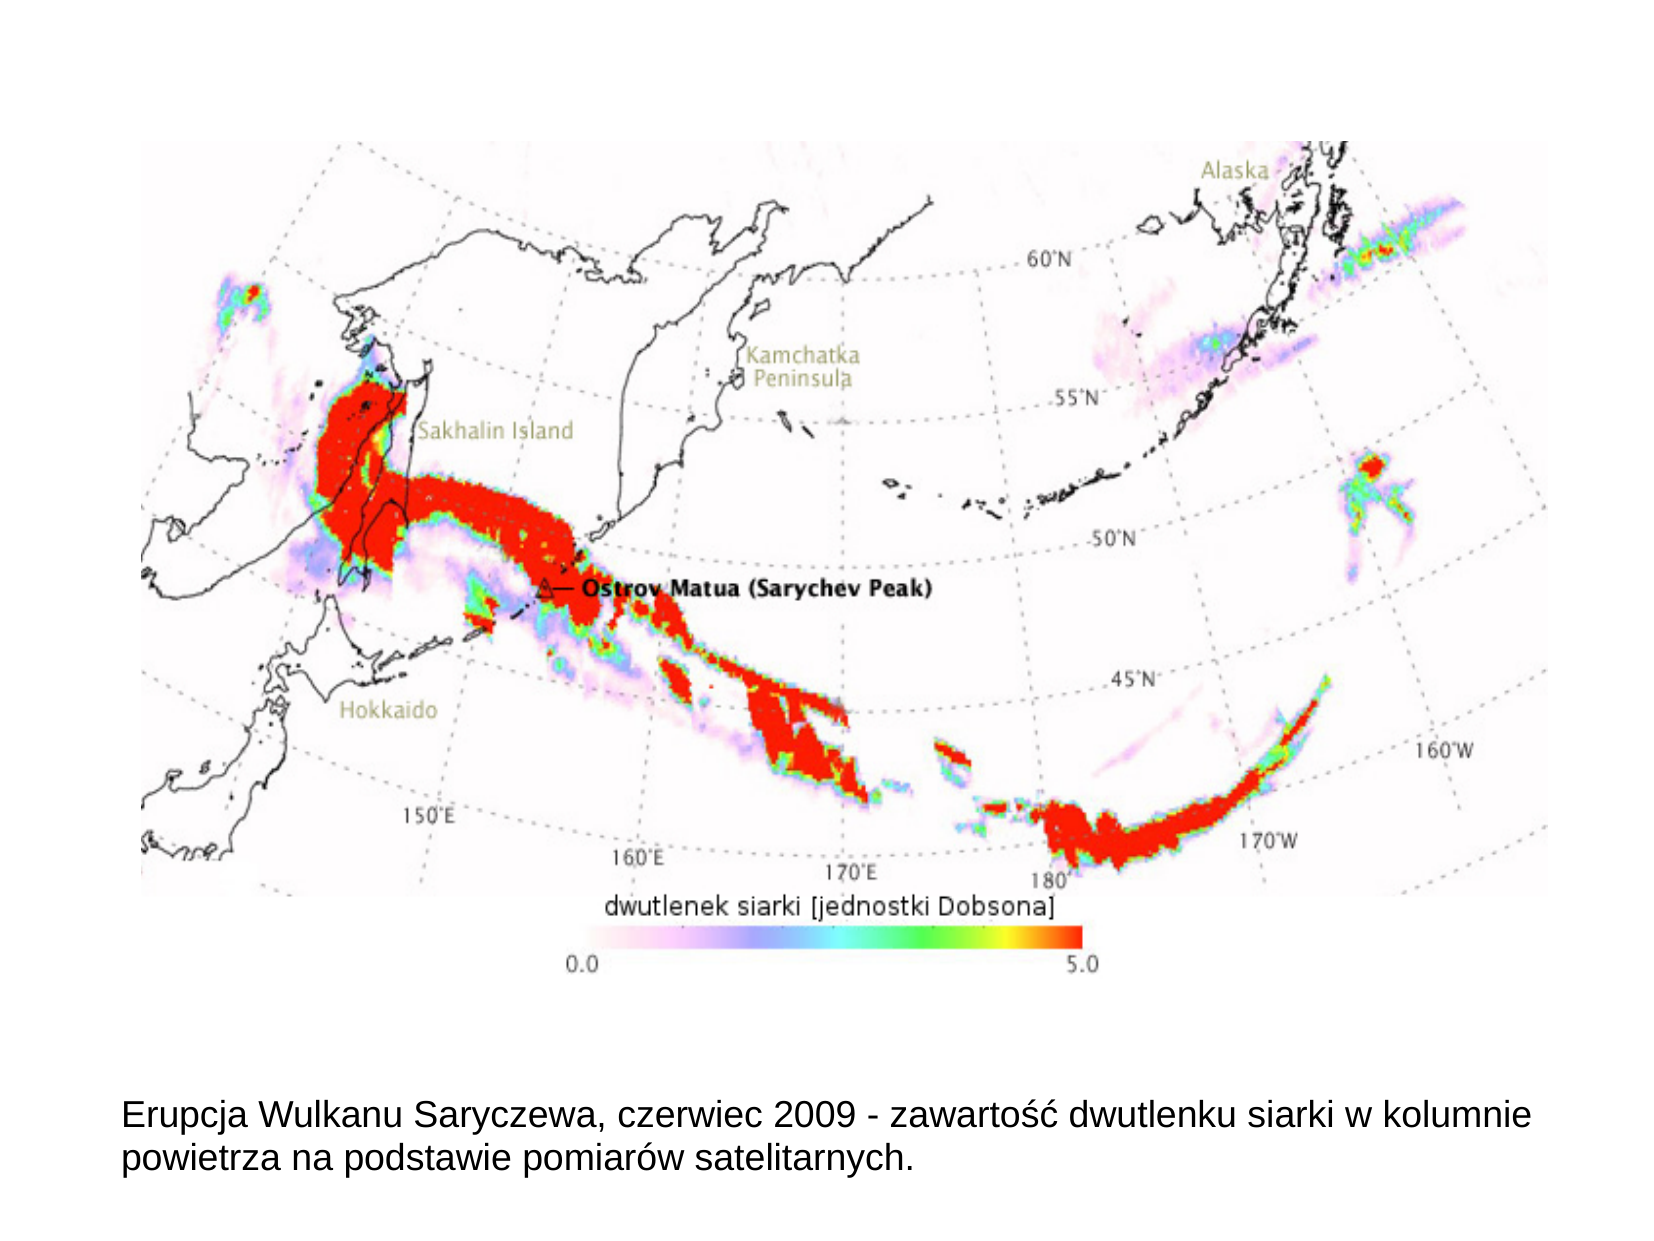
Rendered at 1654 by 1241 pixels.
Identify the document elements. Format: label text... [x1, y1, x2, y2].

picture [141, 141, 1548, 981]
text_box Erupcja Wulkanu Saryczewa, czerwiec 2009 - zawartość dwutlenku siarki w kolumnie powietrza na podstawie pomiarów satelitarnych. [106, 1086, 1595, 1186]
